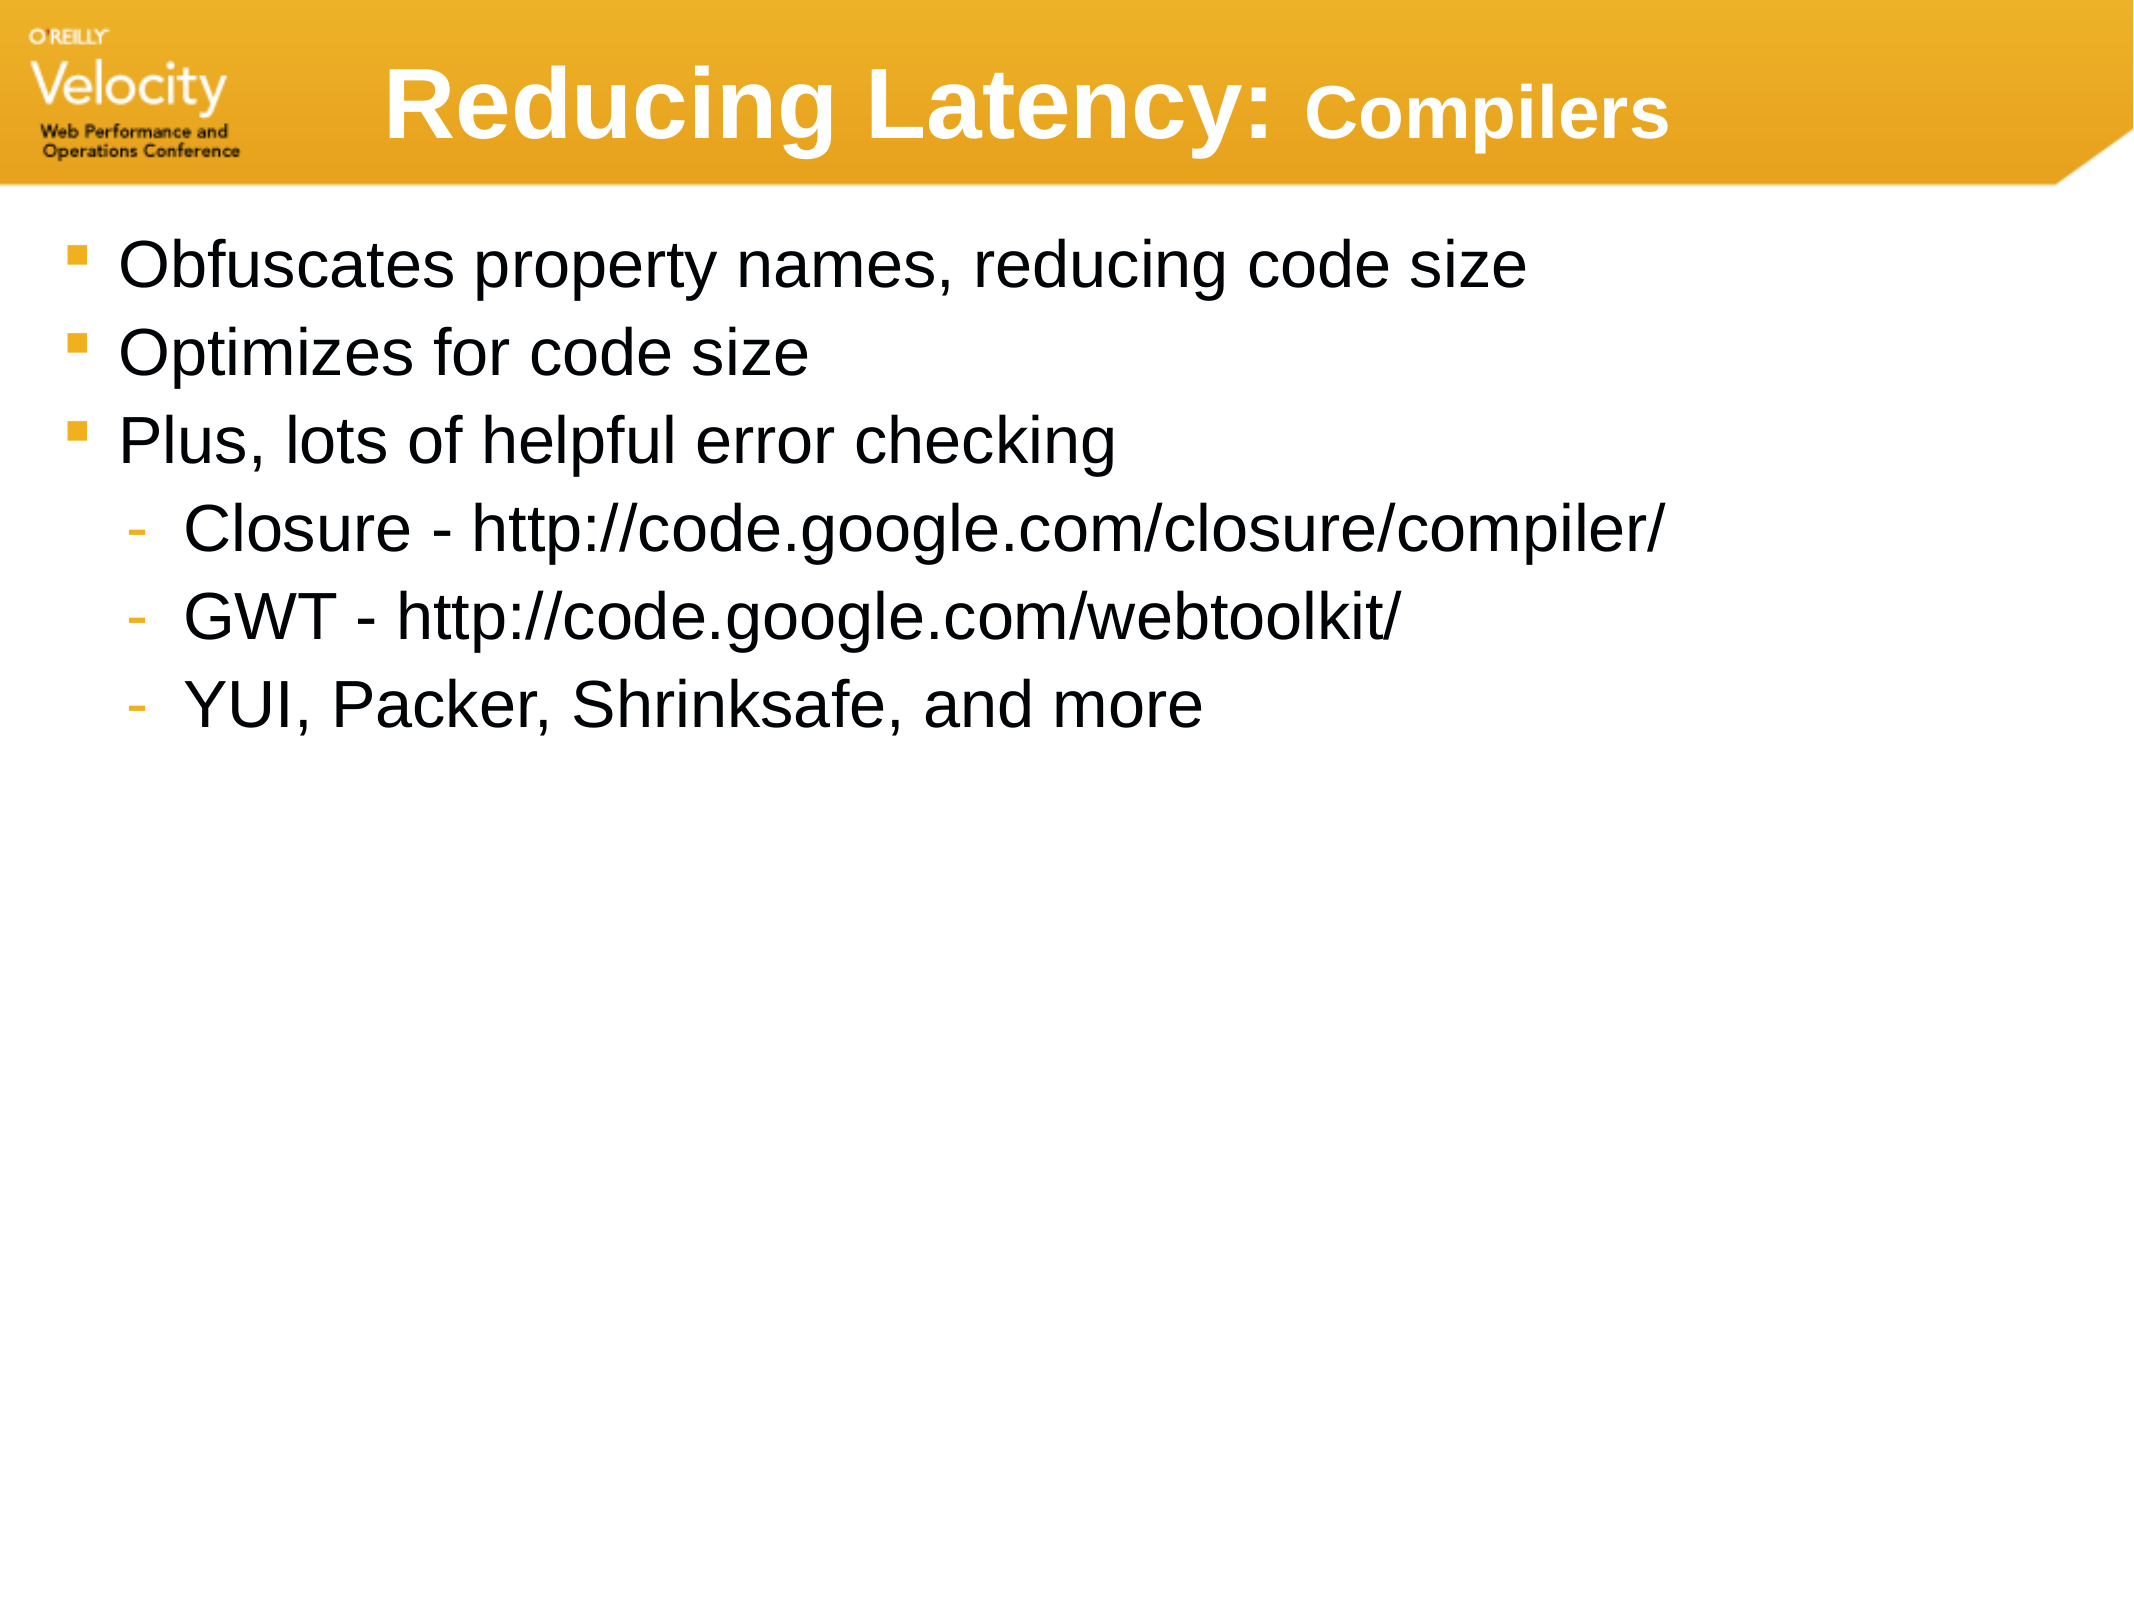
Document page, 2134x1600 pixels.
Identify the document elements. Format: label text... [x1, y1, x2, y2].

title Reducing Latency: Compilers [375, 17, 2026, 191]
picture [0, 0, 2134, 1600]
list Obfuscates property names, reducing code size Optimizes for code size Plus, lots of helpful error checking Closure - http://code.google.com/closure/compiler/ GWT - http://code.google.com/webtoolkit/ YUI, Packer, Shrinksafe, and more [47, 224, 2100, 1552]
